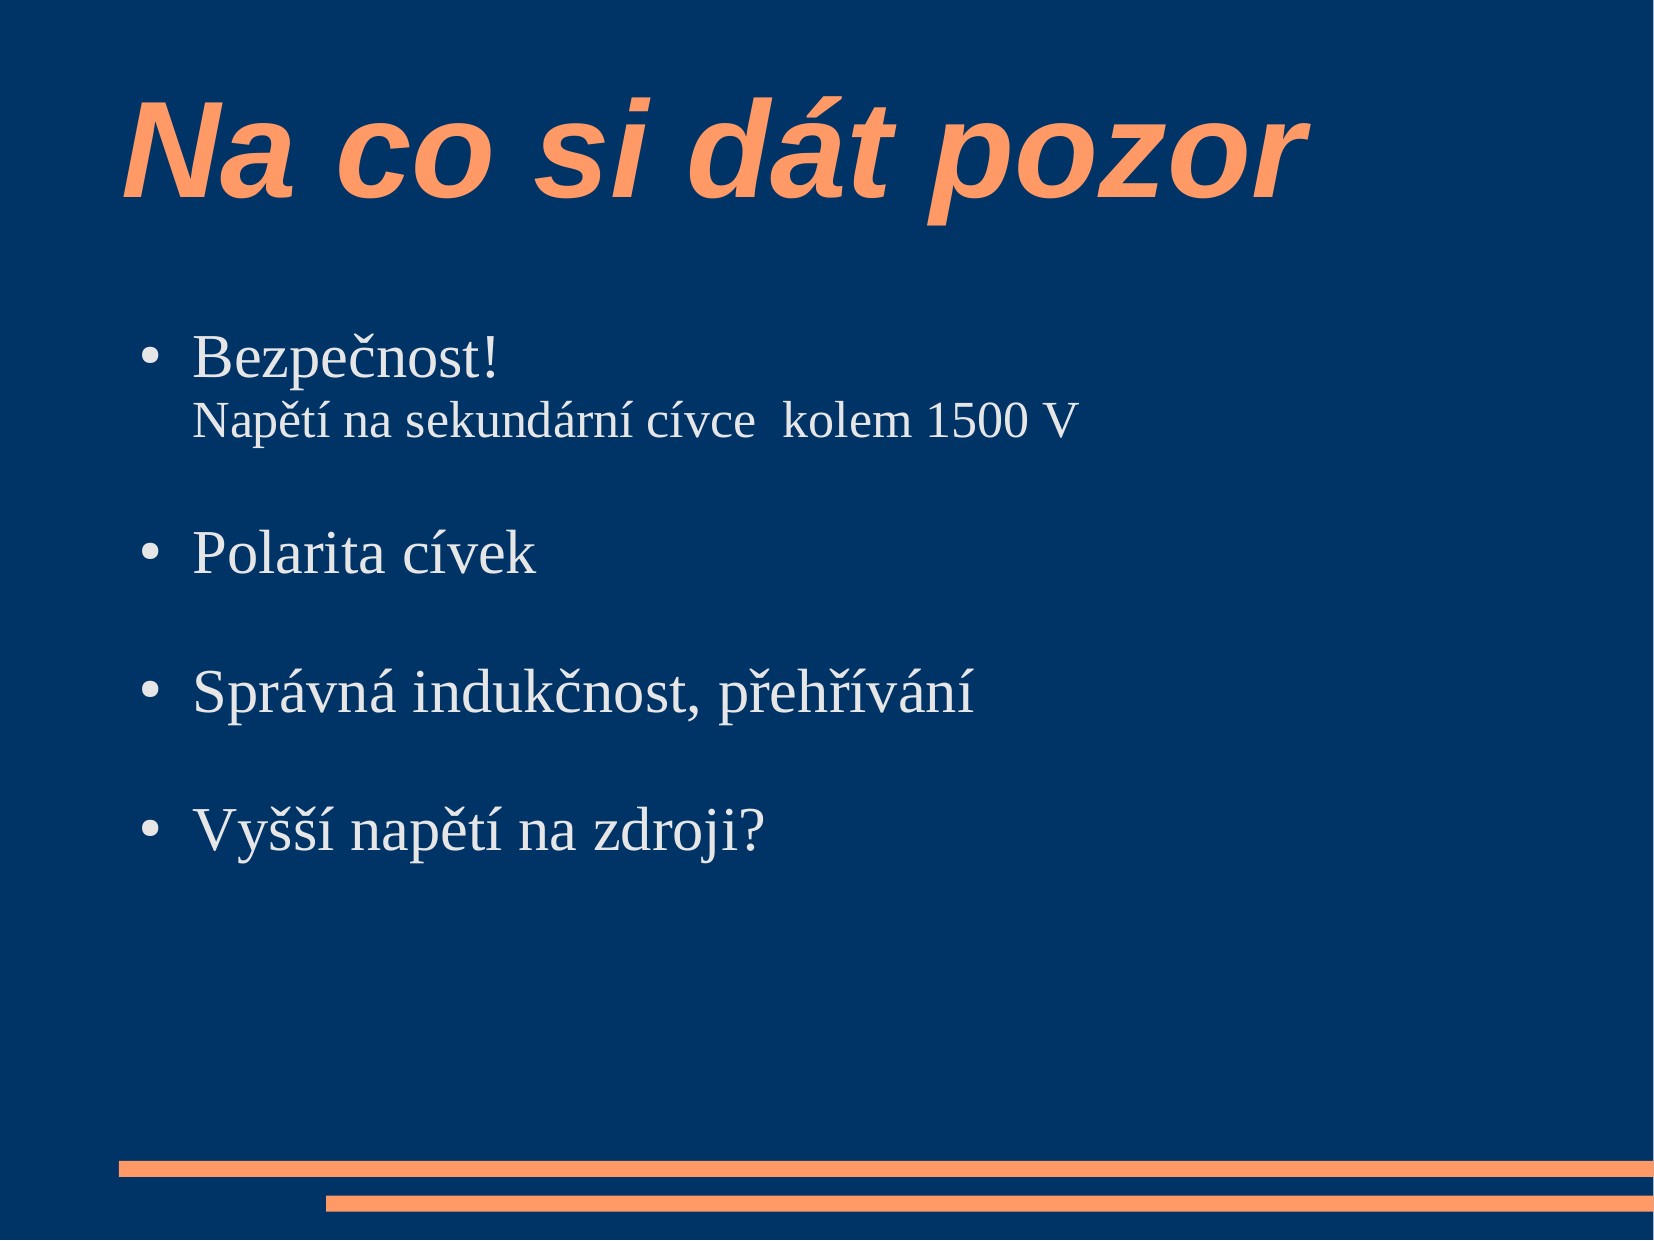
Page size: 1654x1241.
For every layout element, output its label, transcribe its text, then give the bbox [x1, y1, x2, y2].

title Na co si dát pozor [121, 46, 1534, 254]
list Bezpečnost! Napětí na sekundární cívce kolem 1500 V Polarita cívek Správná indukčnost, přehřívání Vyšší napětí na zdroji? [121, 322, 1561, 1132]
